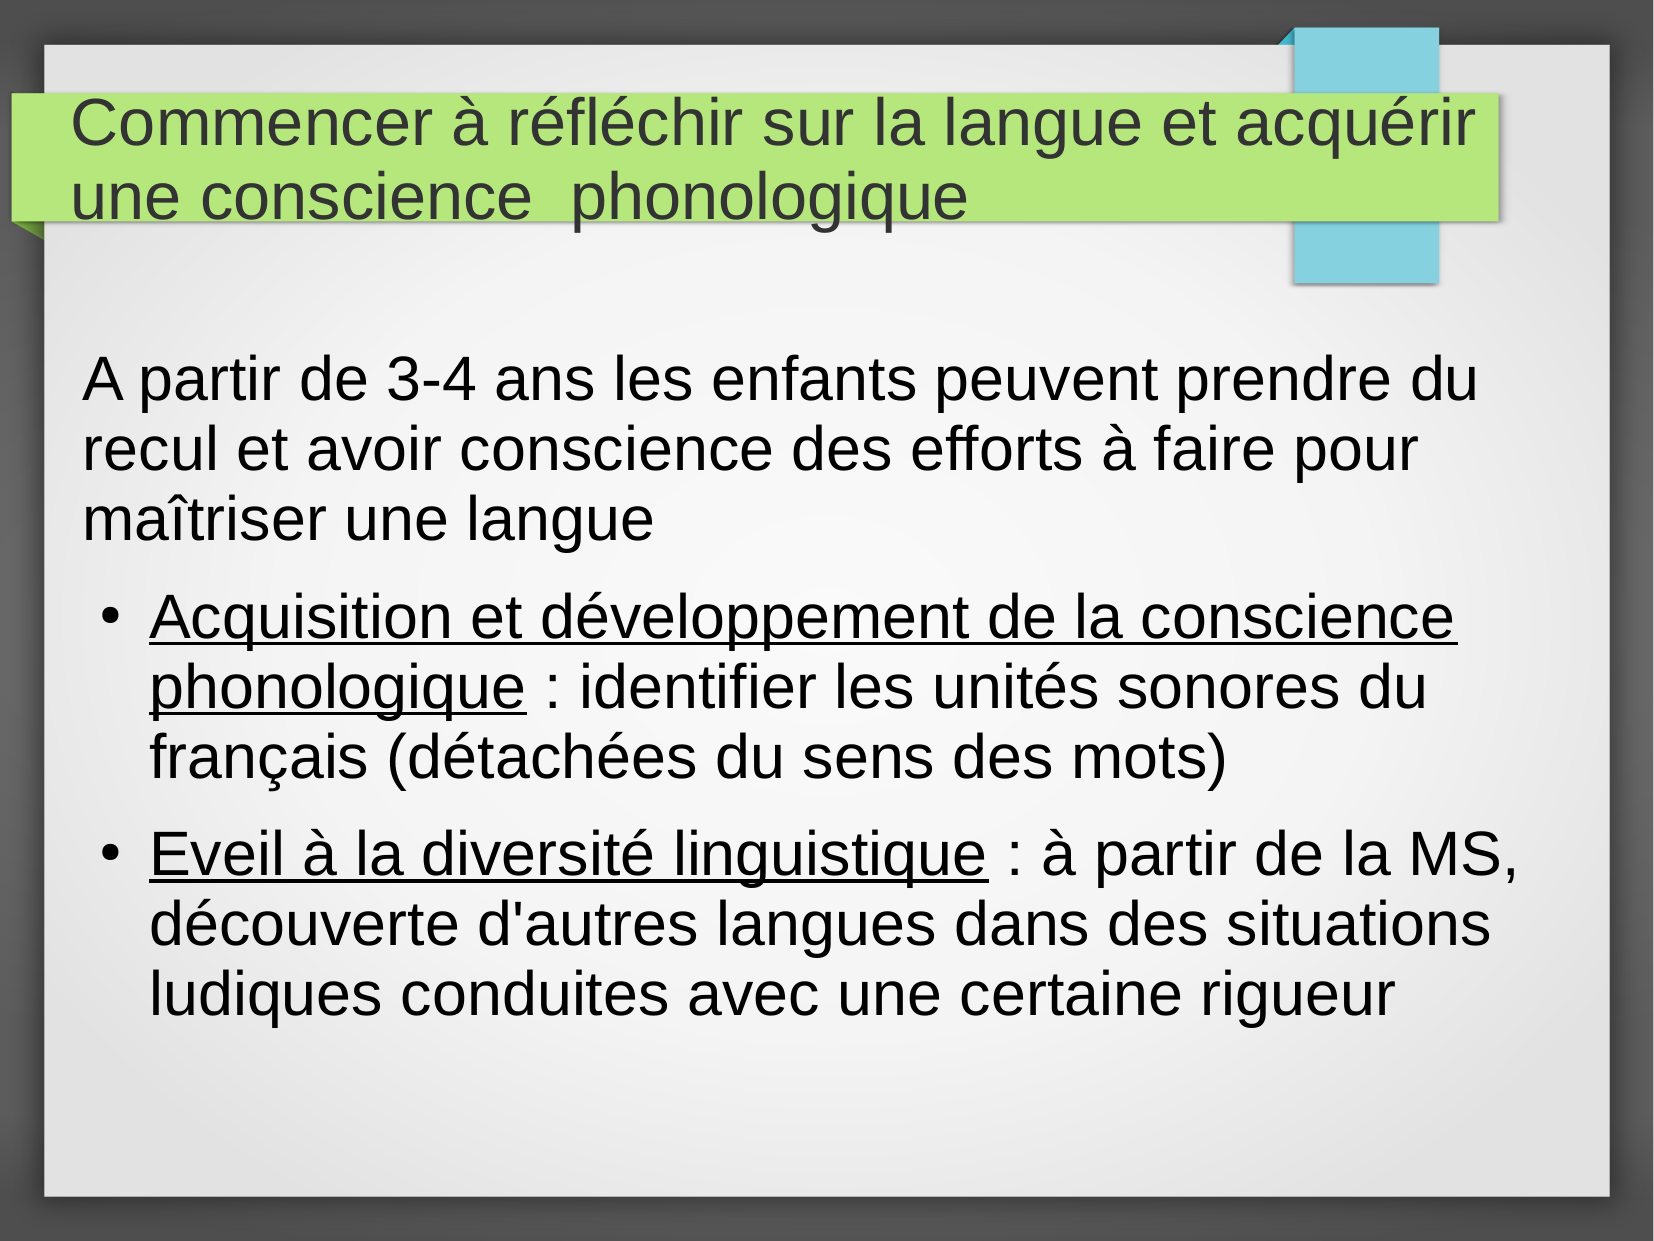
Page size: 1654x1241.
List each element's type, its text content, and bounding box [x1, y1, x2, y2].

list A partir de 3-4 ans les enfants peuvent prendre du recul et avoir conscience des efforts à faire pour maîtriser une langue Acquisition et développement de la conscience phonologique : identifier les unités sonores du français (détachées du sens des mots) Eveil à la diversité linguistique : à partir de la MS, découverte d'autres langues dans des situations ludiques conduites avec une certaine rigueur [82, 343, 1538, 1134]
title Commencer à réfléchir sur la langue et acquérir une conscience phonologique [70, 84, 1501, 235]
picture [0, 0, 1654, 1241]
